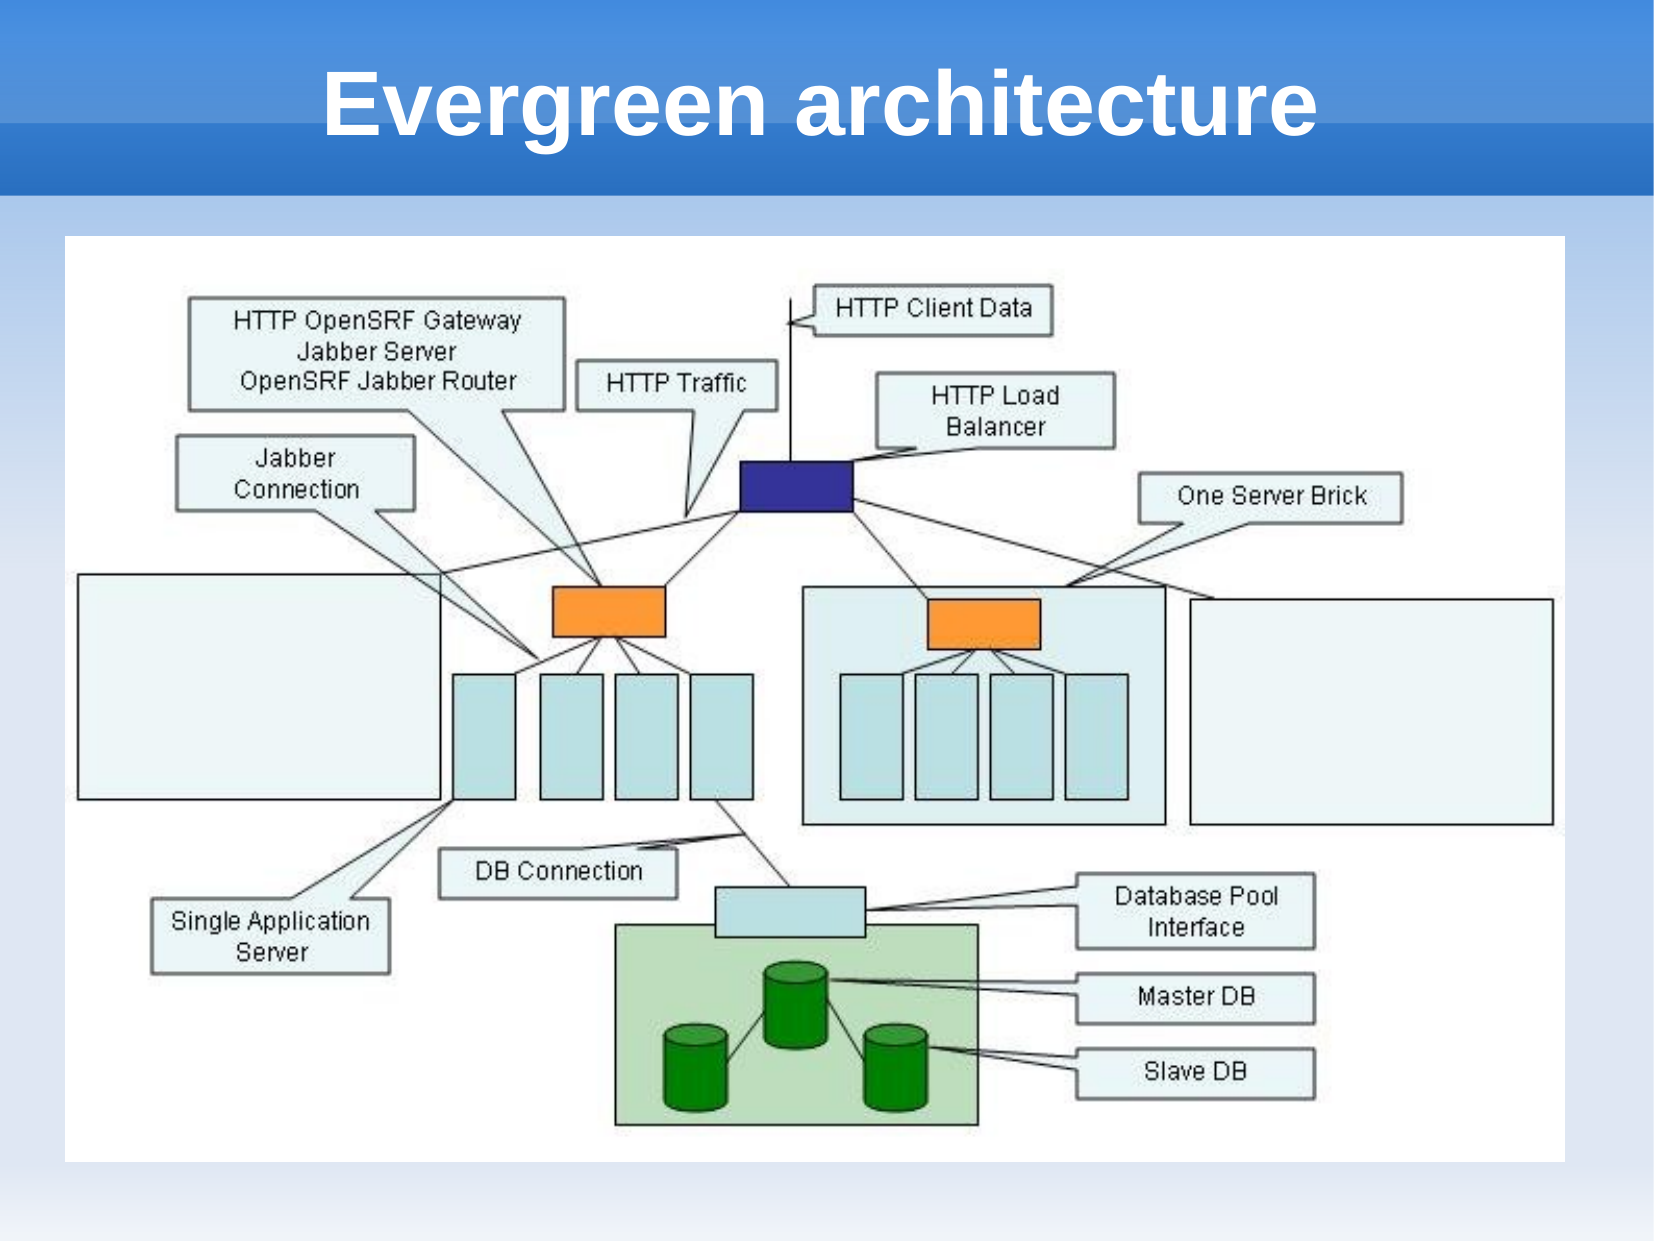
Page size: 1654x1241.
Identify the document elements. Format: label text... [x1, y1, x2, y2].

picture [0, 0, 1654, 1241]
title Evergreen architecture [76, 0, 1565, 208]
